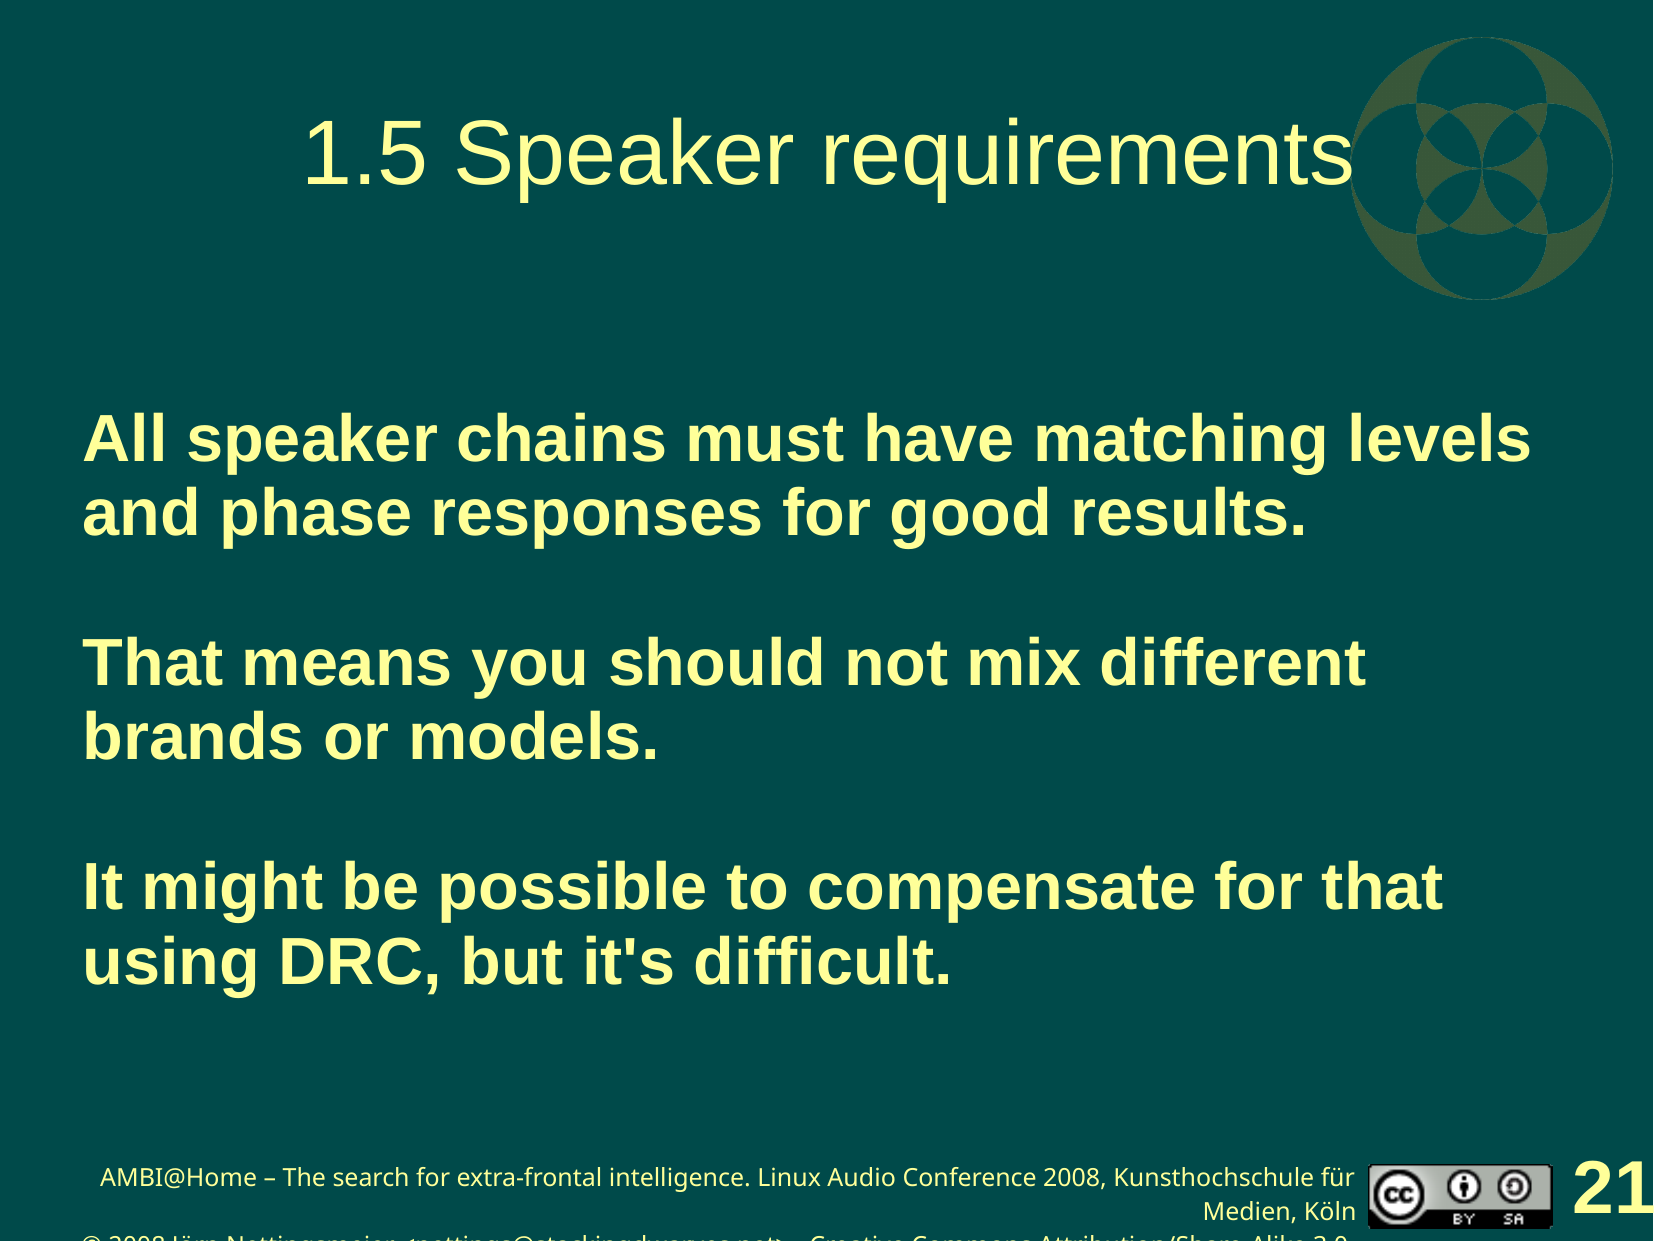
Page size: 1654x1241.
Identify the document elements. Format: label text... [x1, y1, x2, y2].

picture [1368, 1164, 1553, 1229]
picture [1350, 37, 1613, 300]
subtitle All speaker chains must have matching levels and phase responses for good results. That means you should not mix different brands or models. It might be possible to compensate for that using DRC, but it's difficult. [82, 297, 1571, 1102]
title 1.5 Speaker requirements [82, 56, 1576, 250]
